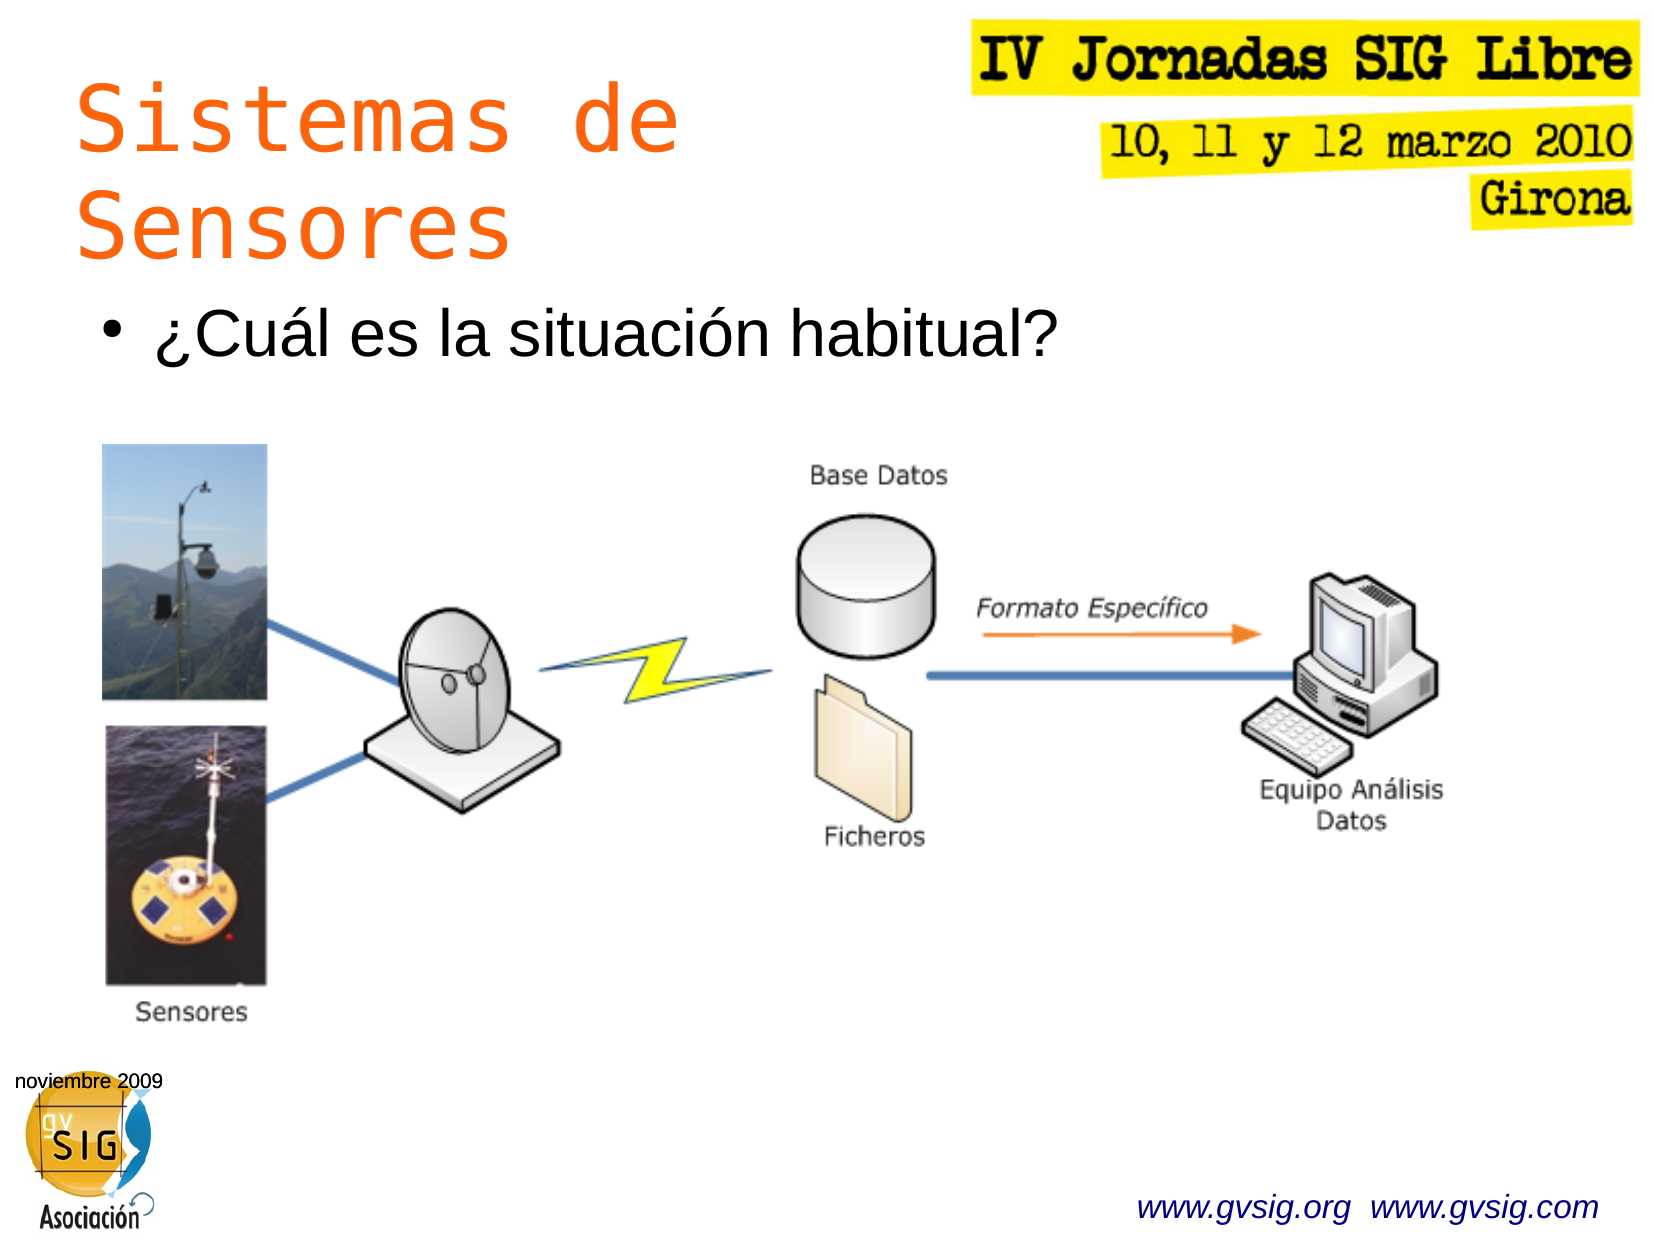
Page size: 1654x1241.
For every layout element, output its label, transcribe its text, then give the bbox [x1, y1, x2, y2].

text_box noviembre 2009 [0, 1062, 82, 1101]
picture [102, 444, 1453, 1028]
text_box Sistemas de Sensores [59, 59, 1471, 289]
picture [0, 1101, 178, 1241]
picture [956, 0, 1654, 276]
list ¿Cuál es la situación habitual? [82, 290, 1571, 1109]
